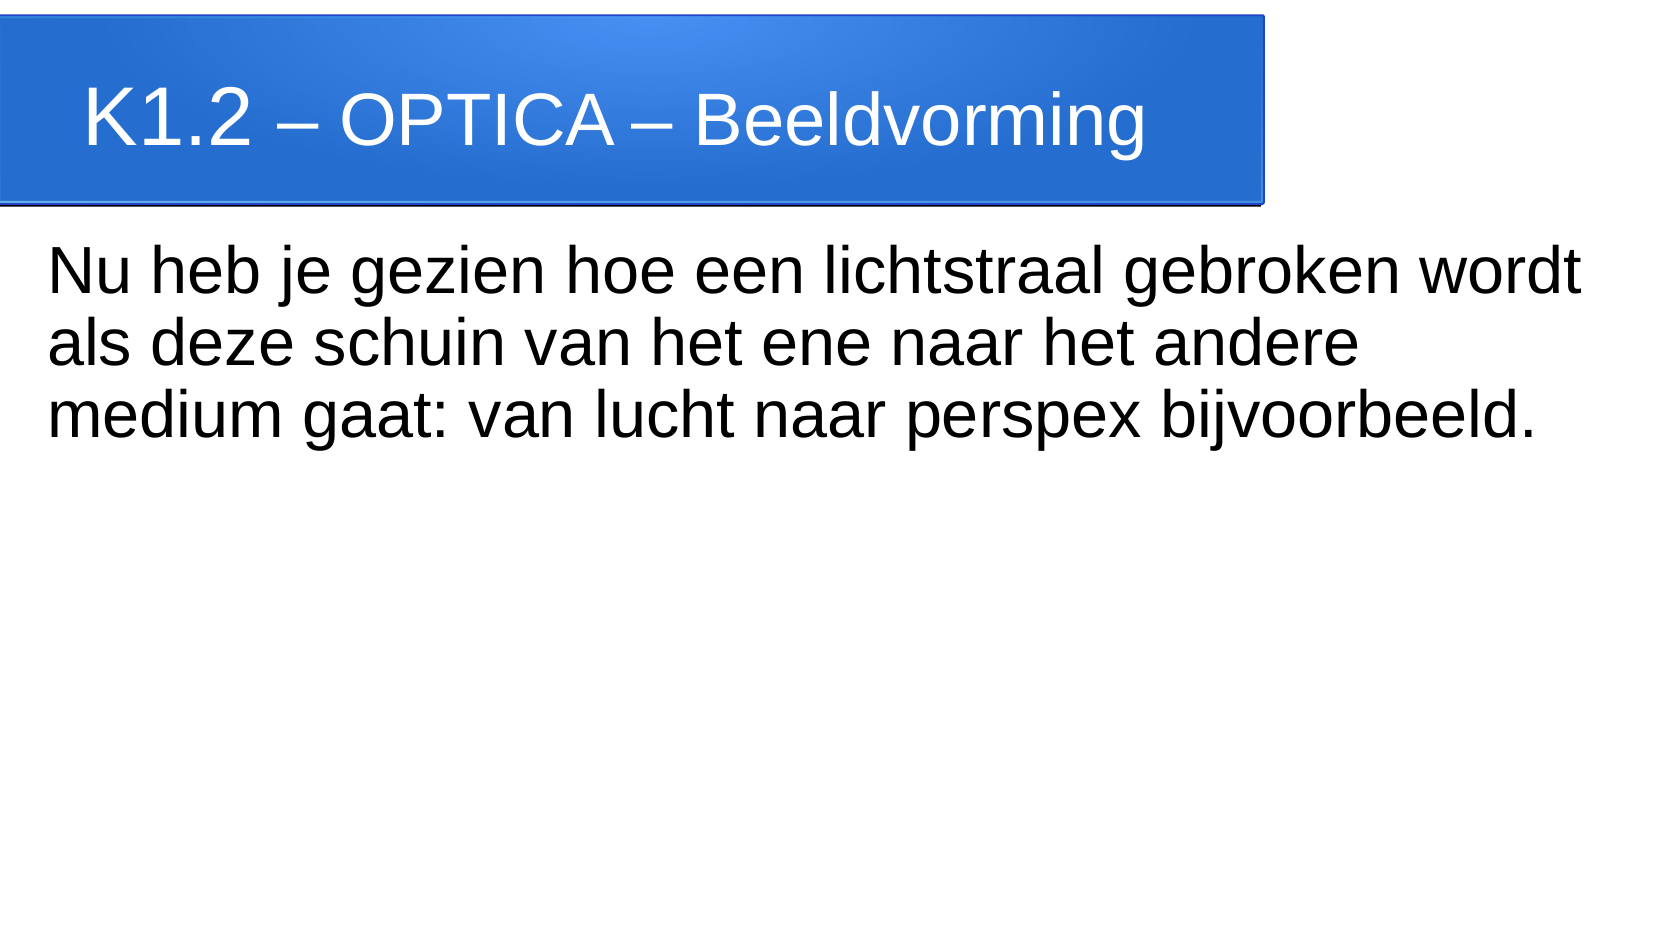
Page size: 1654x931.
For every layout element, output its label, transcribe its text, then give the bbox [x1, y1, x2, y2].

subtitle Nu heb je gezien hoe een lichtstraal gebroken wordt als deze schuin van het ene naar het andere medium gaat: van lucht naar perspex bijvoorbeeld. [47, 236, 1607, 922]
title K1.2 – OPTICA – Beeldvorming [82, 35, 1235, 189]
